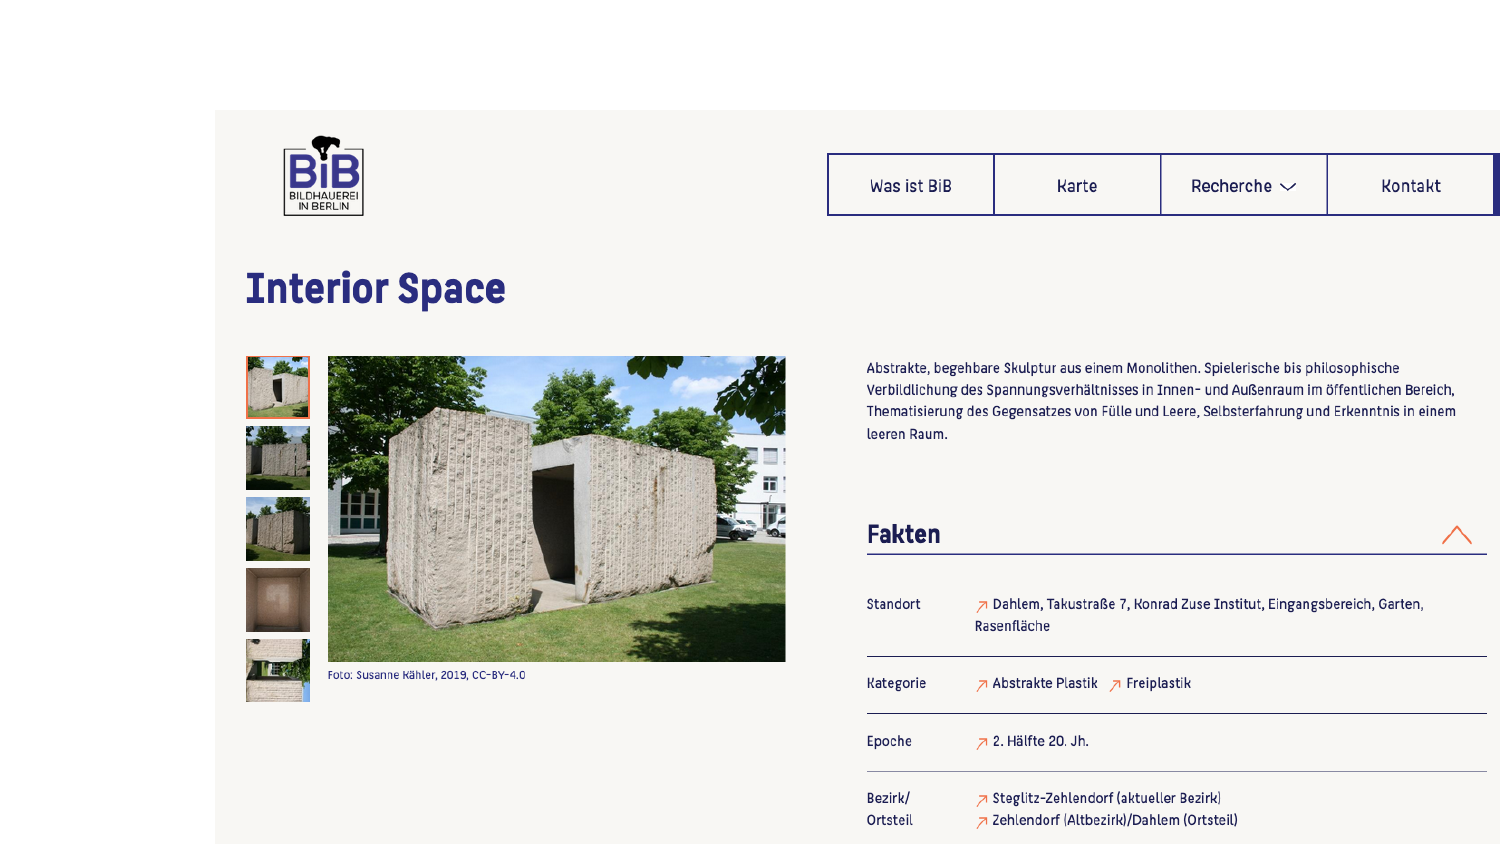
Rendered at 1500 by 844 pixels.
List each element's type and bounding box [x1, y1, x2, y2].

picture [215, 110, 1500, 844]
